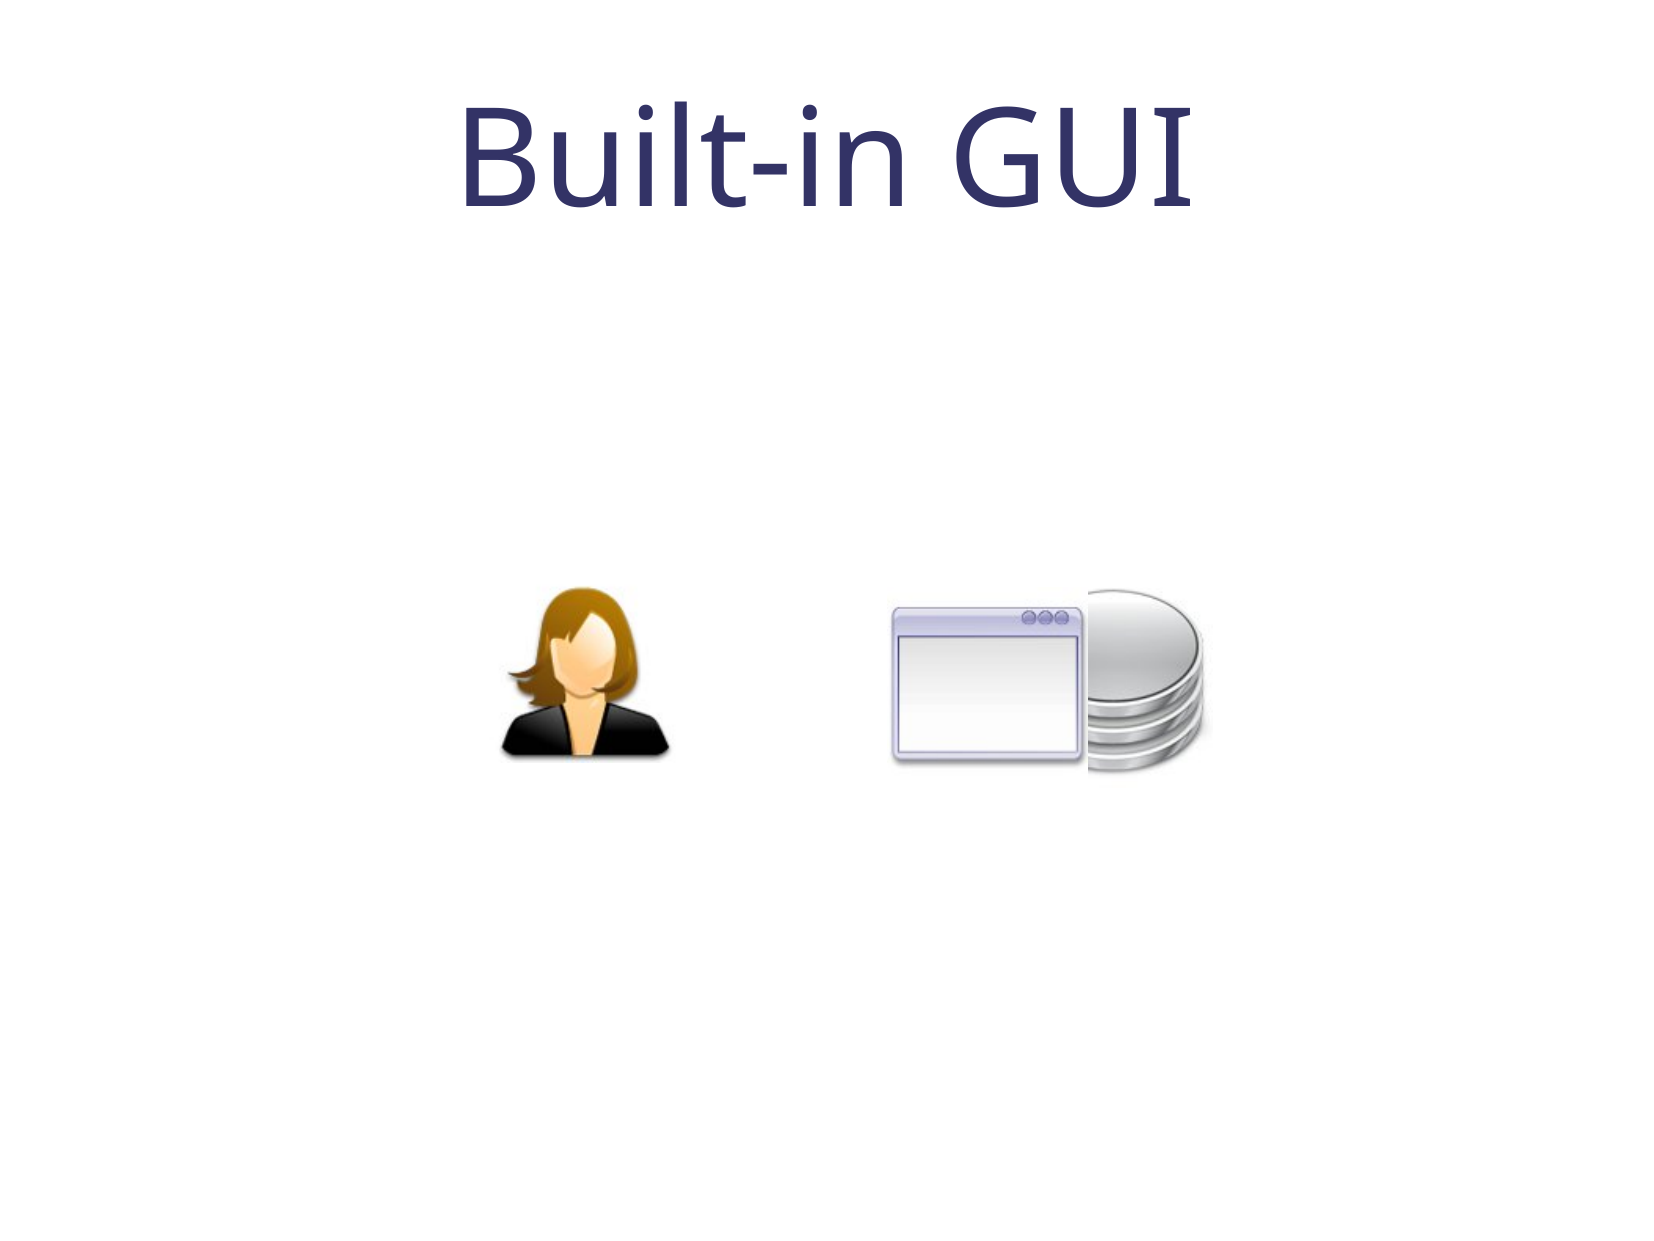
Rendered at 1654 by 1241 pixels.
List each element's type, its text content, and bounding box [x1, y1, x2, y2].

picture [887, 587, 1213, 788]
picture [487, 562, 688, 763]
title Built-in GUI [37, 56, 1613, 250]
